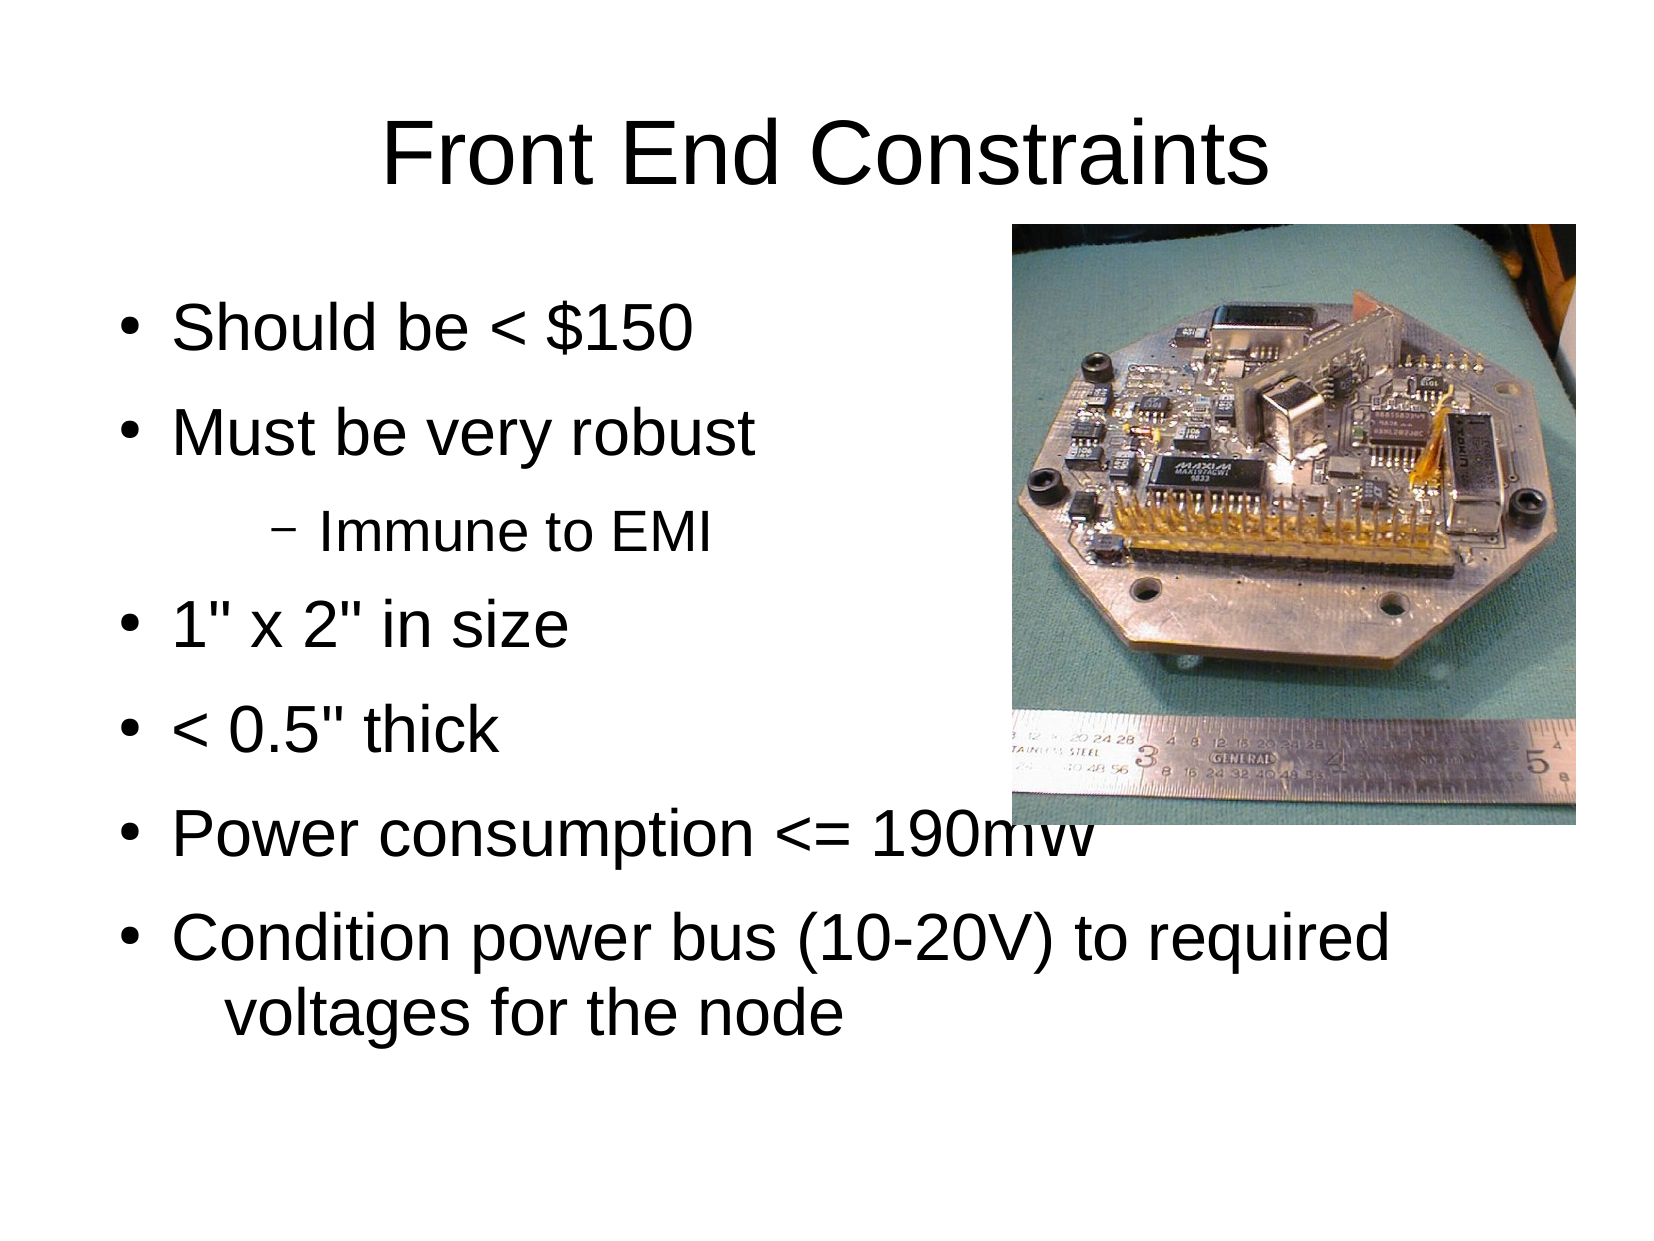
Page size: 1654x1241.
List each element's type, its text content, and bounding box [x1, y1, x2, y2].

picture [1012, 224, 1576, 826]
title Front End Constraints [82, 49, 1571, 257]
list Should be < $150 Must be very robust Immune to EMI 1" x 2" in size < 0.5" thick Power consumption <= 190mW Condition power bus (10-20V) to required voltages for the node [82, 290, 1571, 1117]
